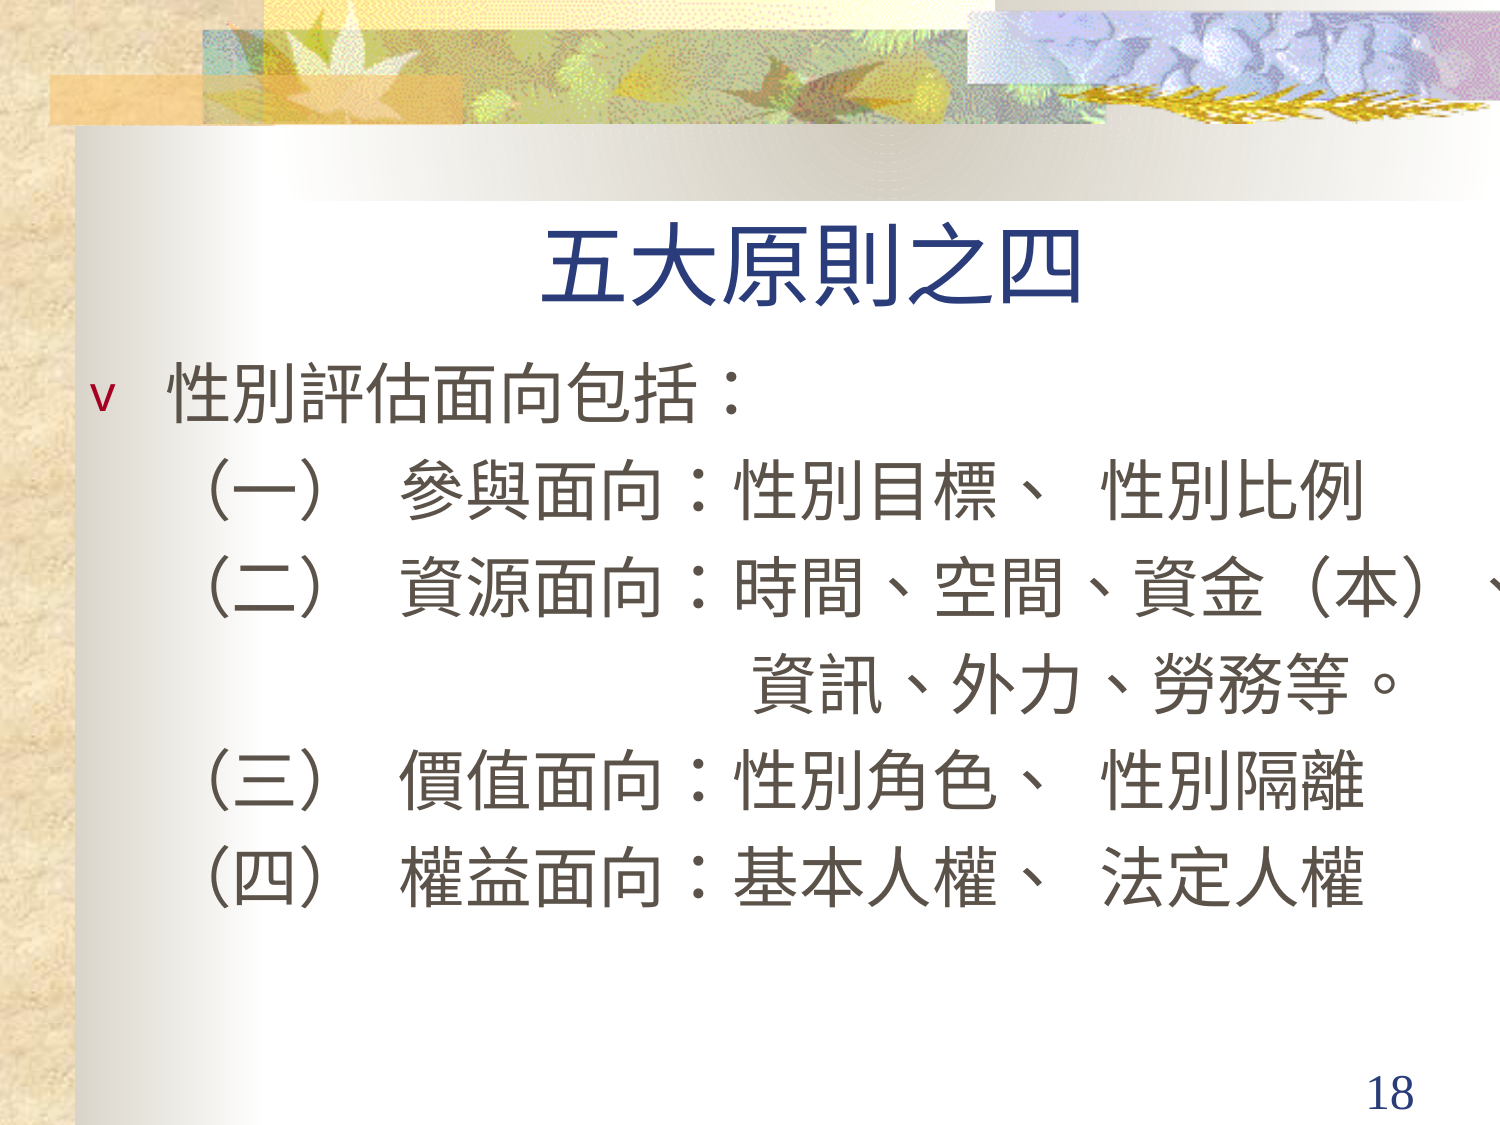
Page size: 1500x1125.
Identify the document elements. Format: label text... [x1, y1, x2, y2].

title 五大原則之四 [174, 137, 1450, 325]
text_box [1350, 1088, 1500, 1125]
list 性別評估面向包括： （一） 參與面向：性別目標、 性別比例 （二） 資源面向：時間、空間、資金（本）、 資訊、外力、勞務等。 （三） 價值面向：性別角色、 性別隔離 （四） 權益面向：基本人權、 法定人權 [75, 344, 1500, 1088]
